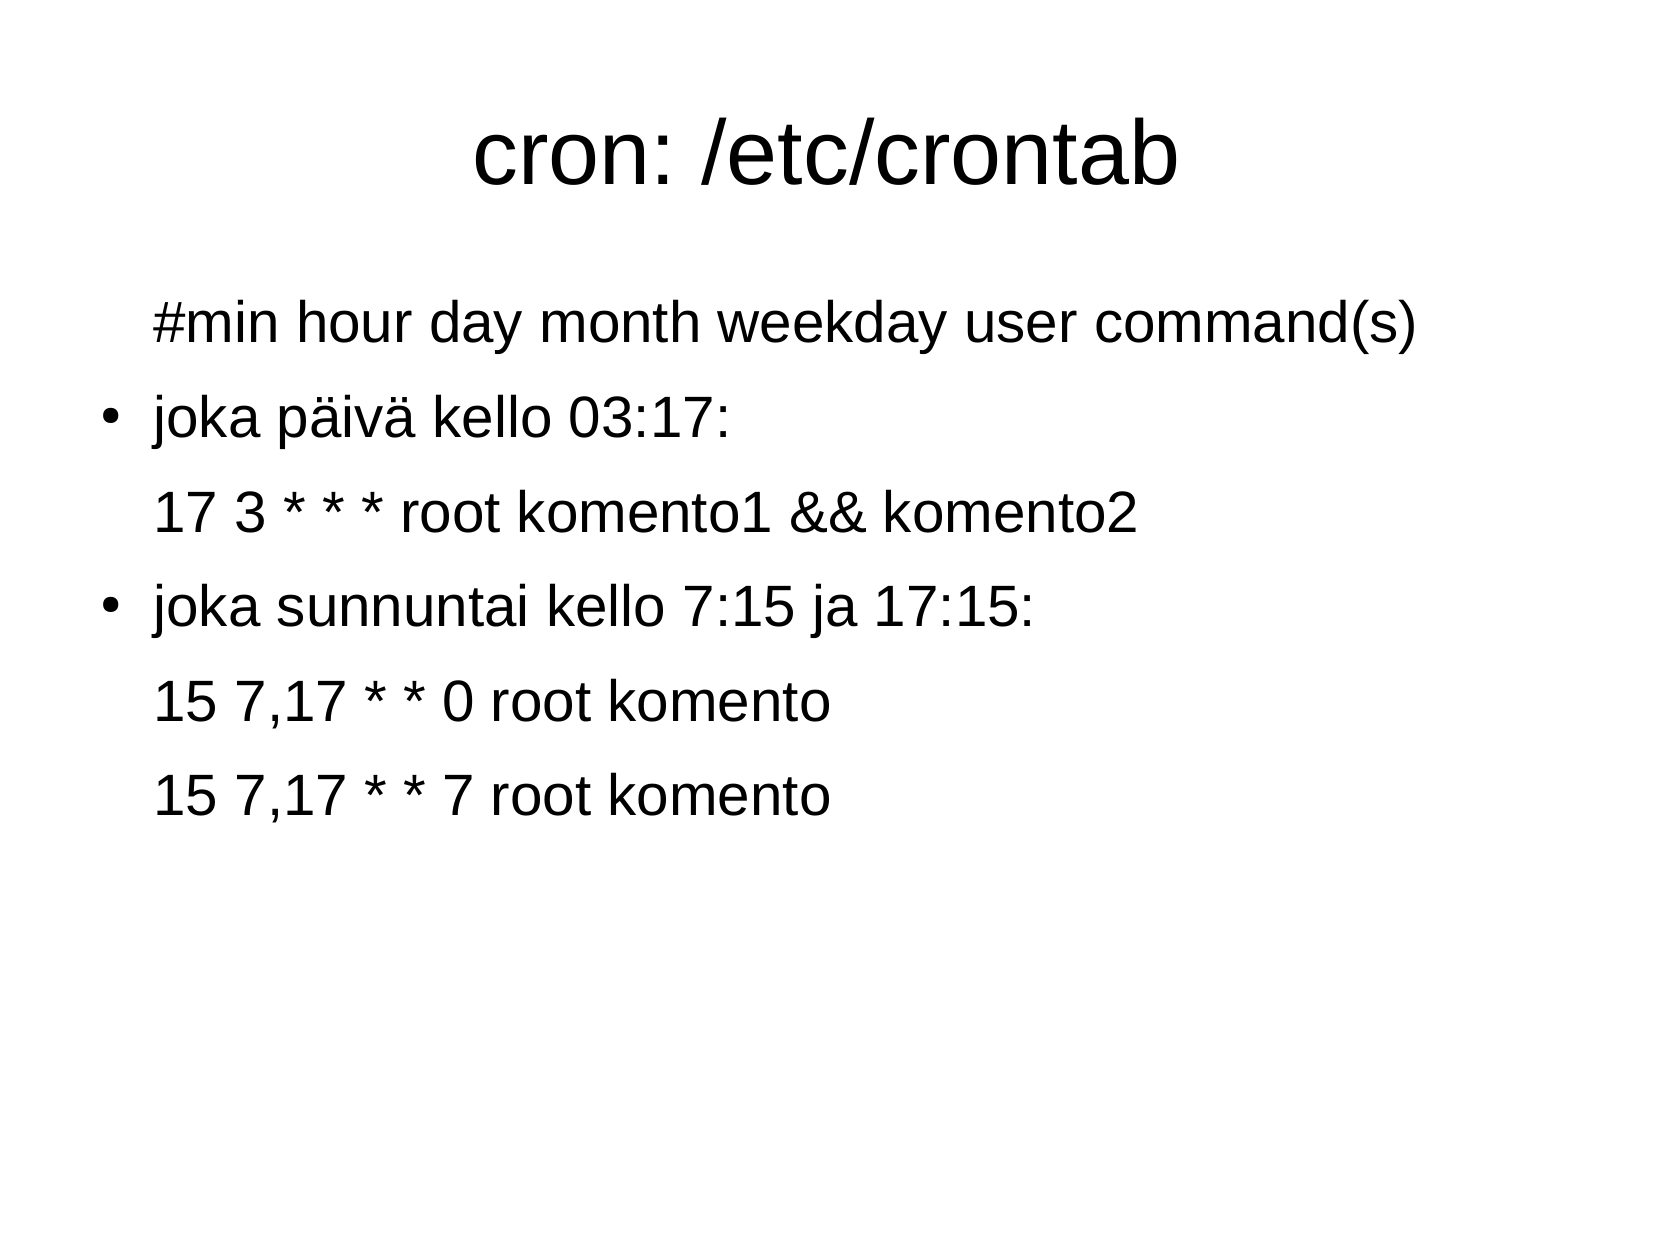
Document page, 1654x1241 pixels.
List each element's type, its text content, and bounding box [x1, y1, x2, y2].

title cron: /etc/crontab [82, 49, 1571, 257]
list #min hour day month weekday user command(s) joka päivä kello 03:17: 17 3 * * * root komento1 && komento2 joka sunnuntai kello 7:15 ja 17:15: 15 7,17 * * 0 root komento 15 7,17 * * 7 root komento [82, 290, 1571, 1010]
